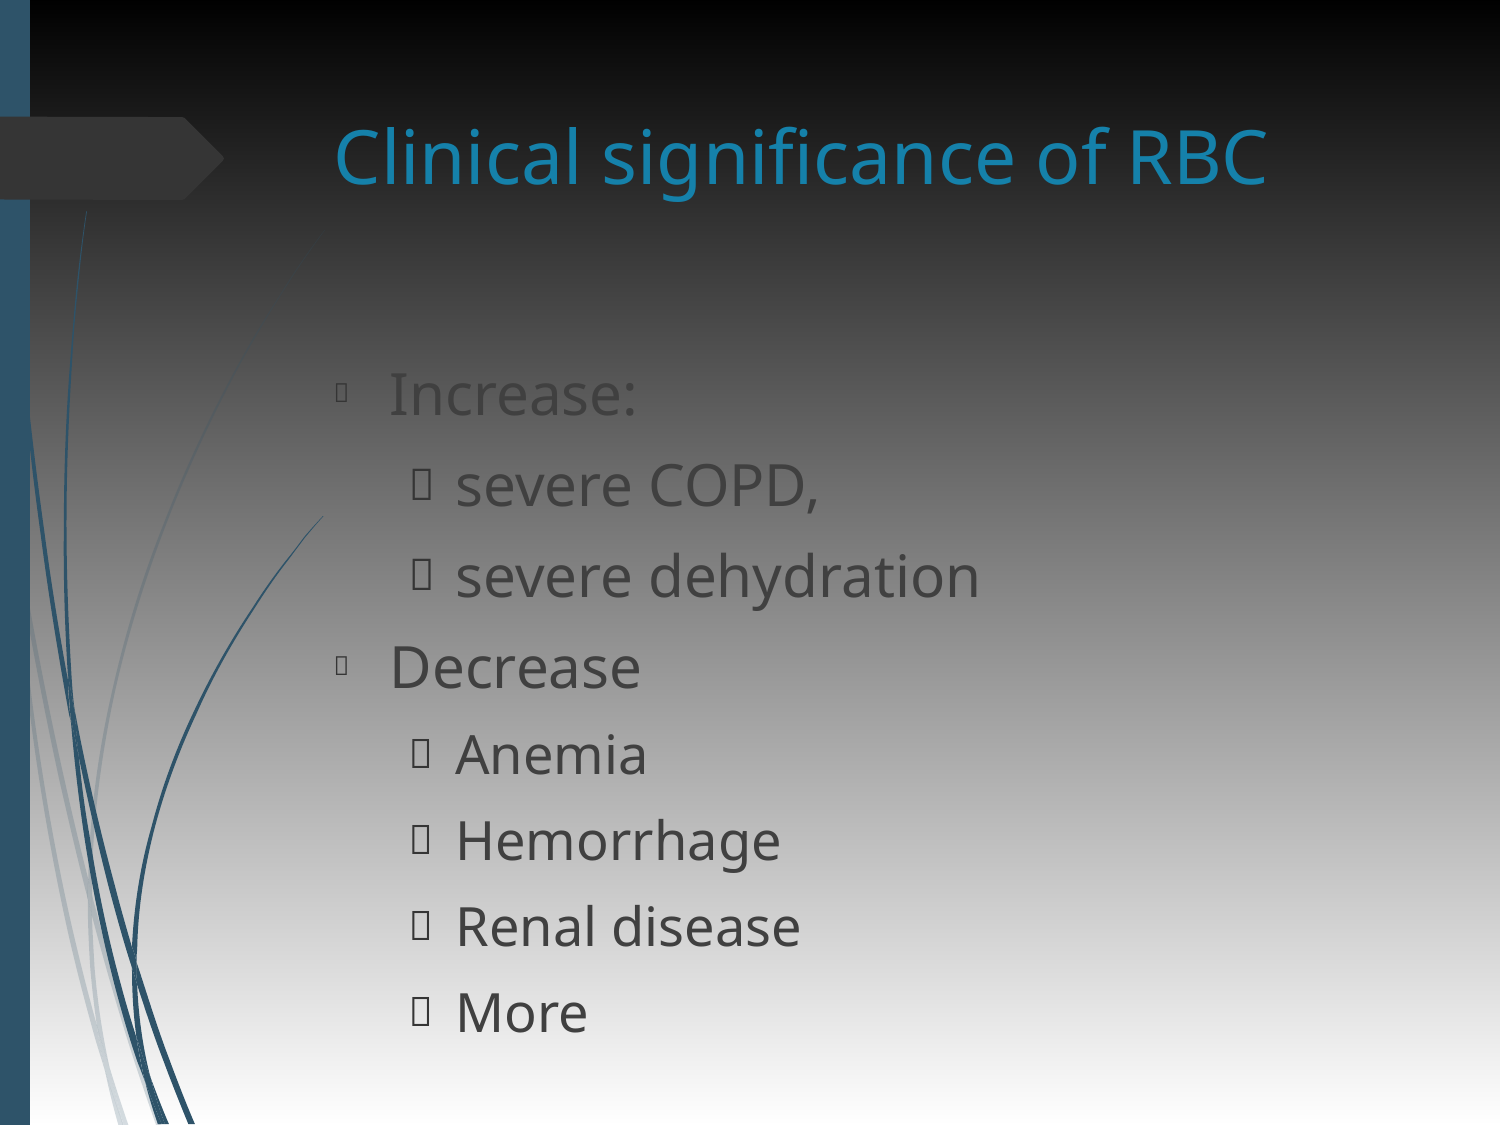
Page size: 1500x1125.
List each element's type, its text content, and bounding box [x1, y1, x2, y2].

title Clinical significance of RBC [319, 102, 1400, 313]
list Increase: severe COPD, severe dehydration Decrease Anemia Hemorrhage Renal disease More [318, 350, 1400, 970]
